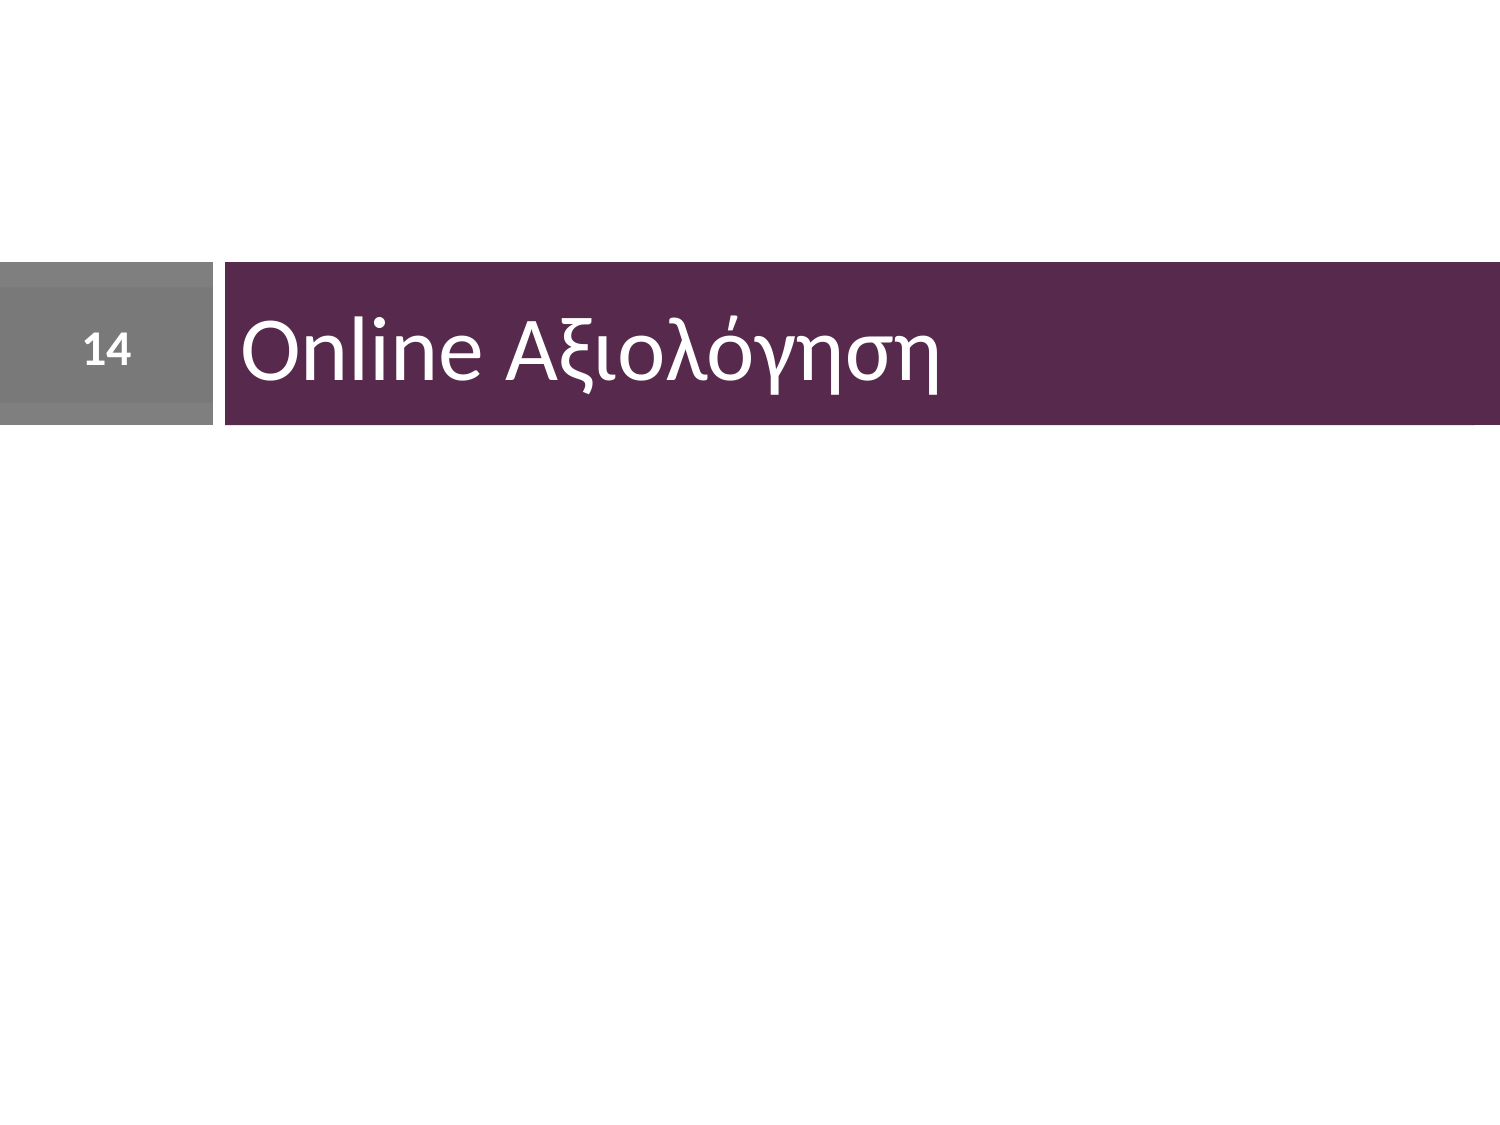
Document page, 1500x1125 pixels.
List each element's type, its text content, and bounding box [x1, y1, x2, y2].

title Online Αξιολόγηση [225, 262, 1476, 426]
text_box 14 [0, 287, 213, 403]
